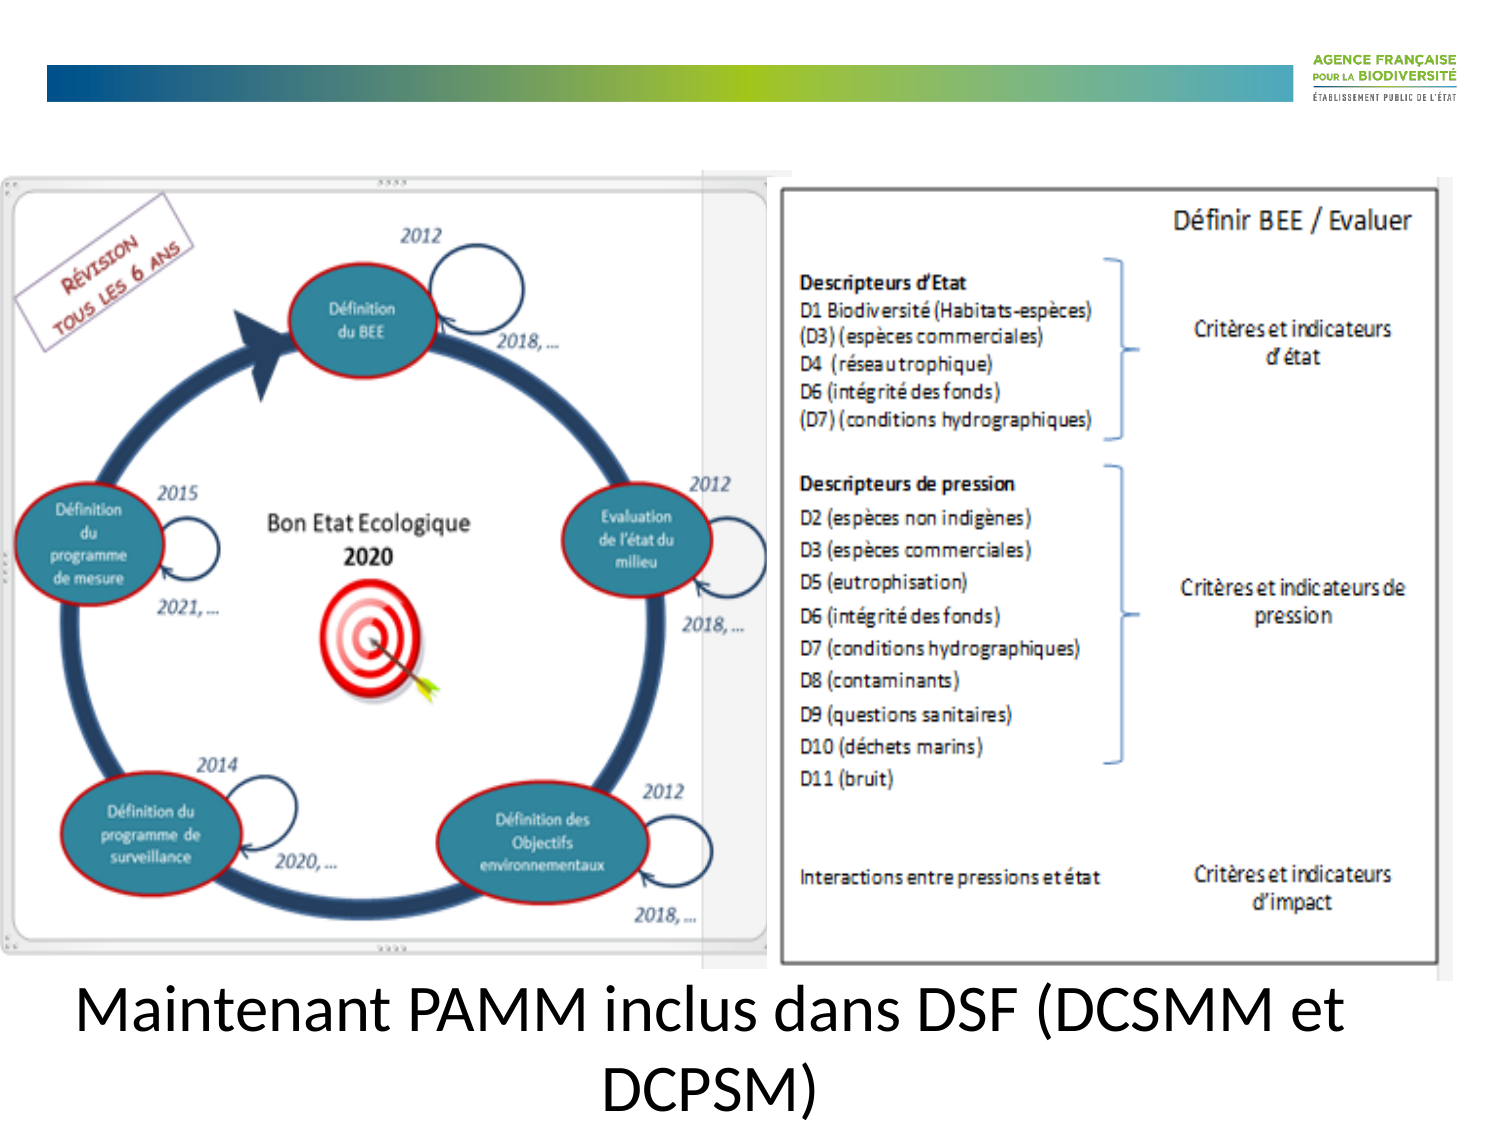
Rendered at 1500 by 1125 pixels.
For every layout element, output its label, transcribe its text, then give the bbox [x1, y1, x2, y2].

picture [0, 170, 1453, 981]
picture [47, 65, 1294, 102]
title Maintenant PAMM inclus dans DSF (DCSMM et DCPSM) [35, 950, 1386, 1125]
picture [1301, 46, 1483, 108]
